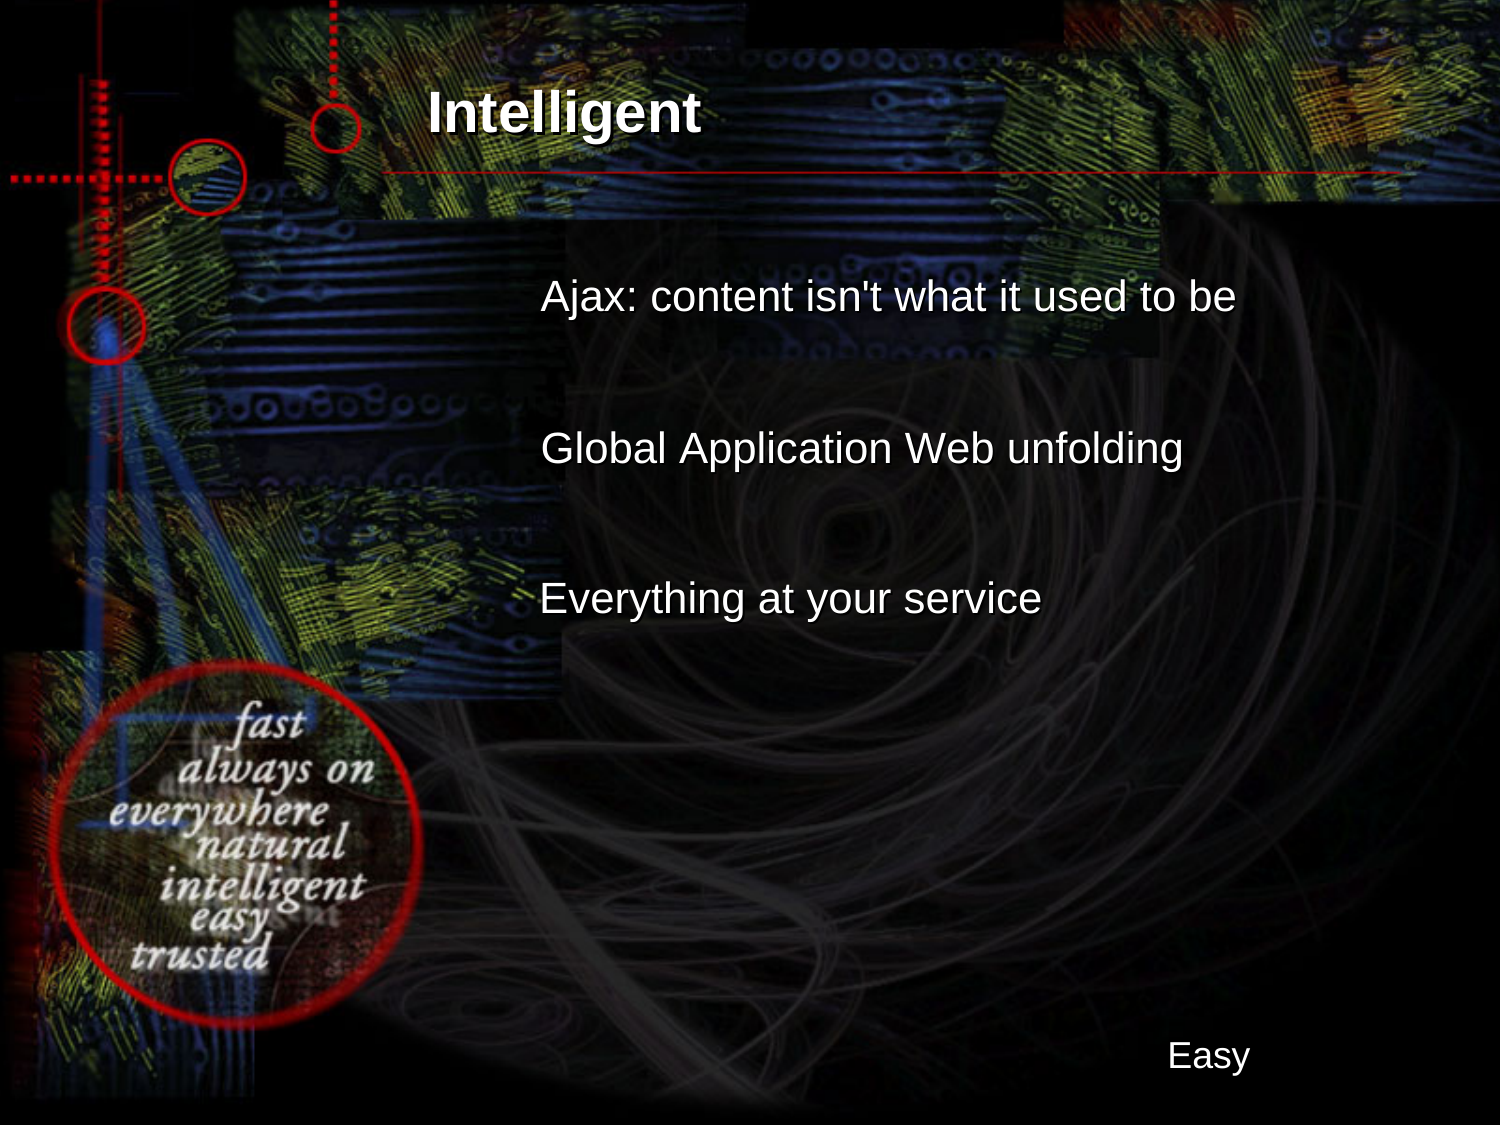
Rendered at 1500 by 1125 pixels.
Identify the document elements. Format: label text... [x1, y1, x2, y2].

list Ajax: content isn't what it used to be [525, 260, 1315, 338]
list Everything at your service [524, 563, 1455, 640]
list Global Application Web unfolding [525, 412, 1315, 490]
text_box Easy [1167, 1031, 1475, 1074]
picture [0, 0, 1500, 1125]
text_box [1119, 1034, 1456, 1091]
title Intelligent [412, 45, 1450, 175]
